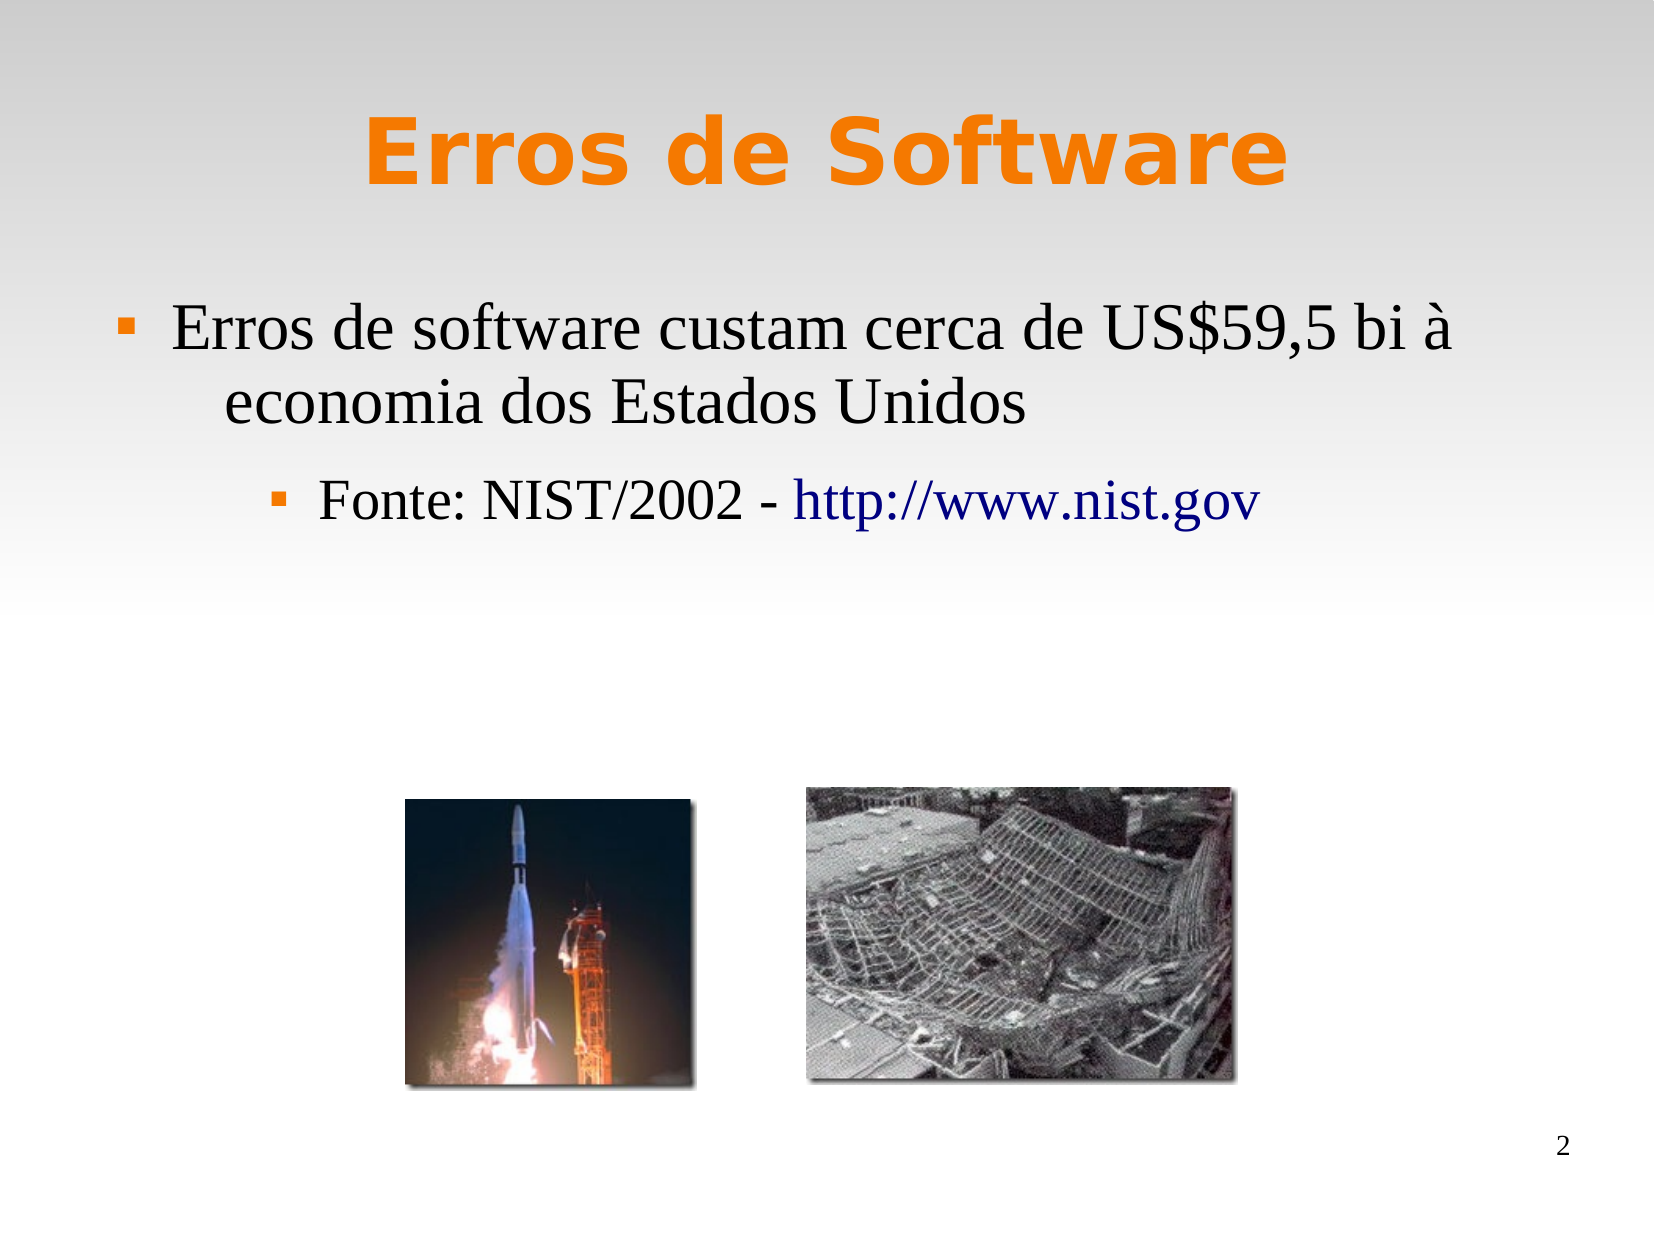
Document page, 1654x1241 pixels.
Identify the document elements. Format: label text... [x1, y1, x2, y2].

list Erros de software custam cerca de US$59,5 bi à economia dos Estados Unidos Fonte: NIST/2002 - http://www.nist.gov [82, 290, 1571, 1094]
title Erros de Software [82, 49, 1571, 257]
picture [806, 787, 1238, 1085]
picture [405, 799, 697, 1091]
